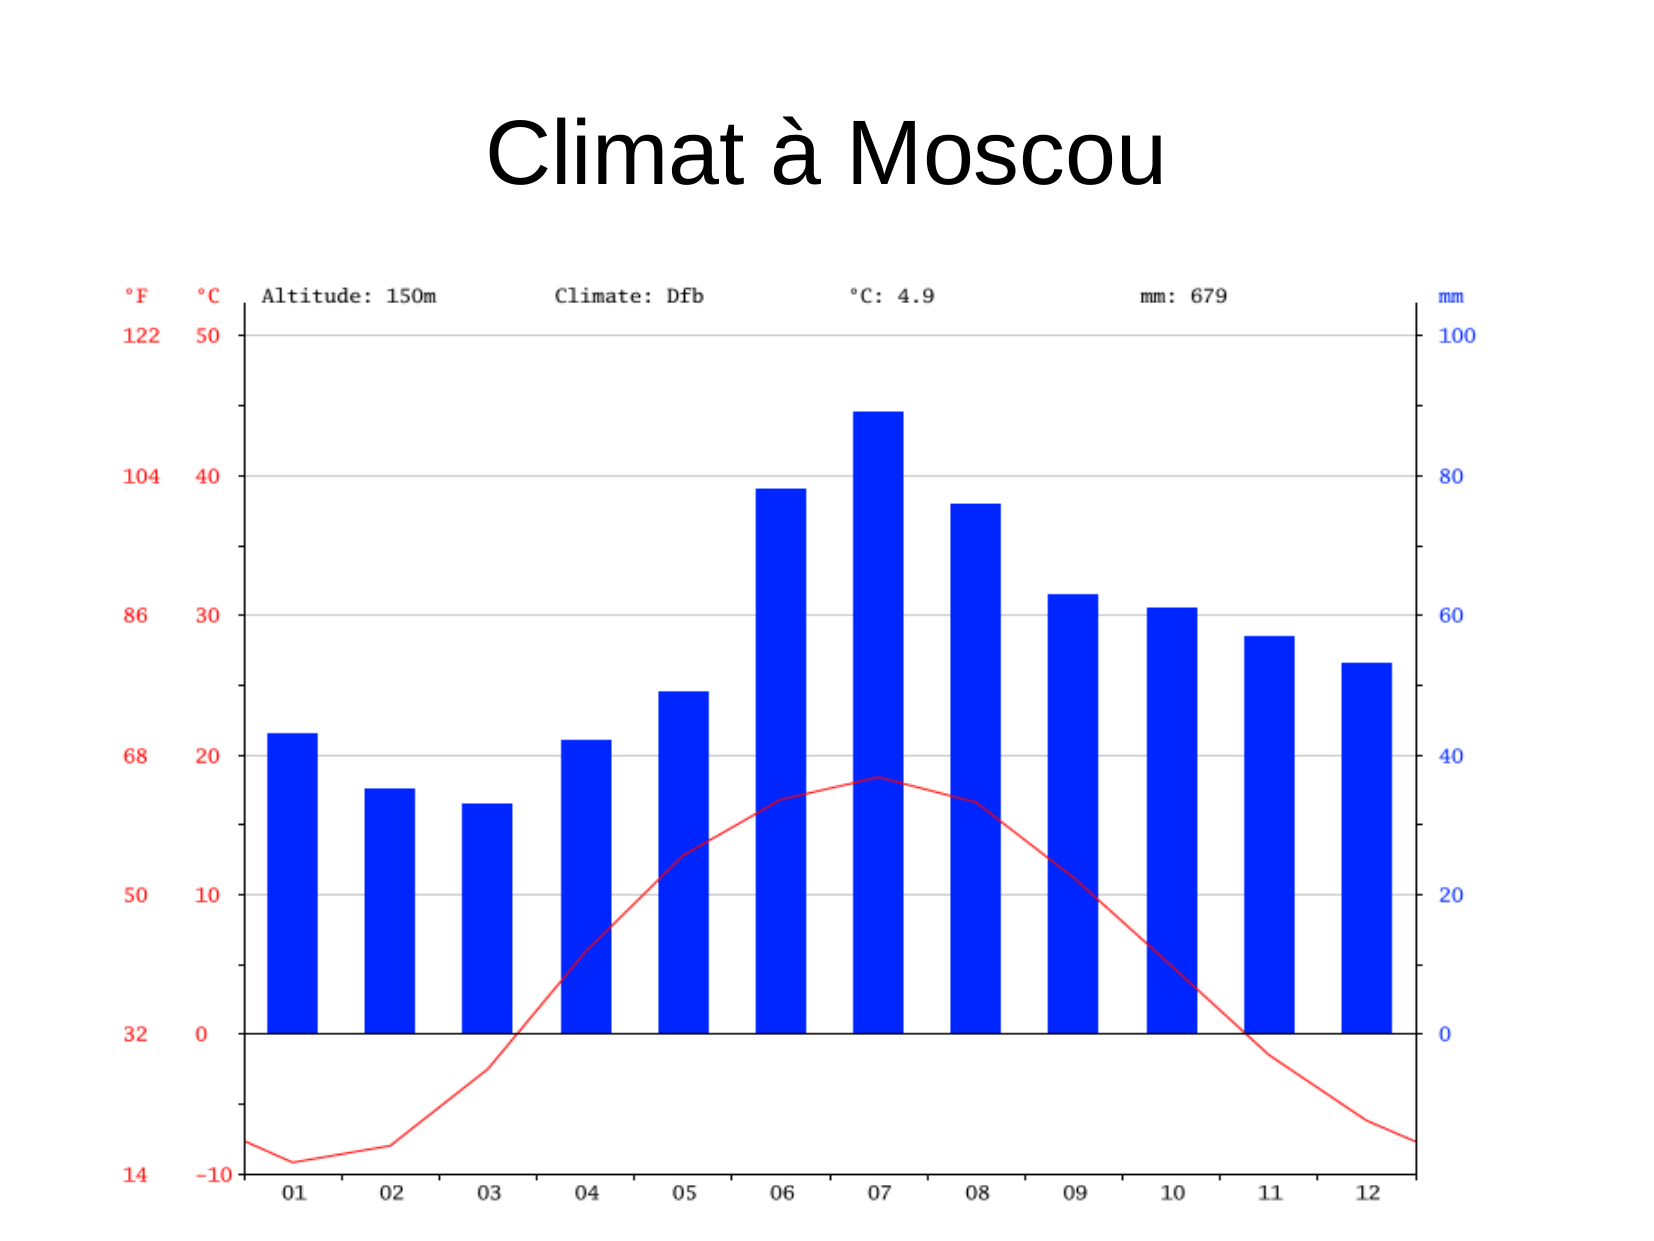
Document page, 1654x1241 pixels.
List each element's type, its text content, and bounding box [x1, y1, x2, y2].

picture [82, 236, 1524, 1241]
title Climat à Moscou [82, 49, 1571, 257]
